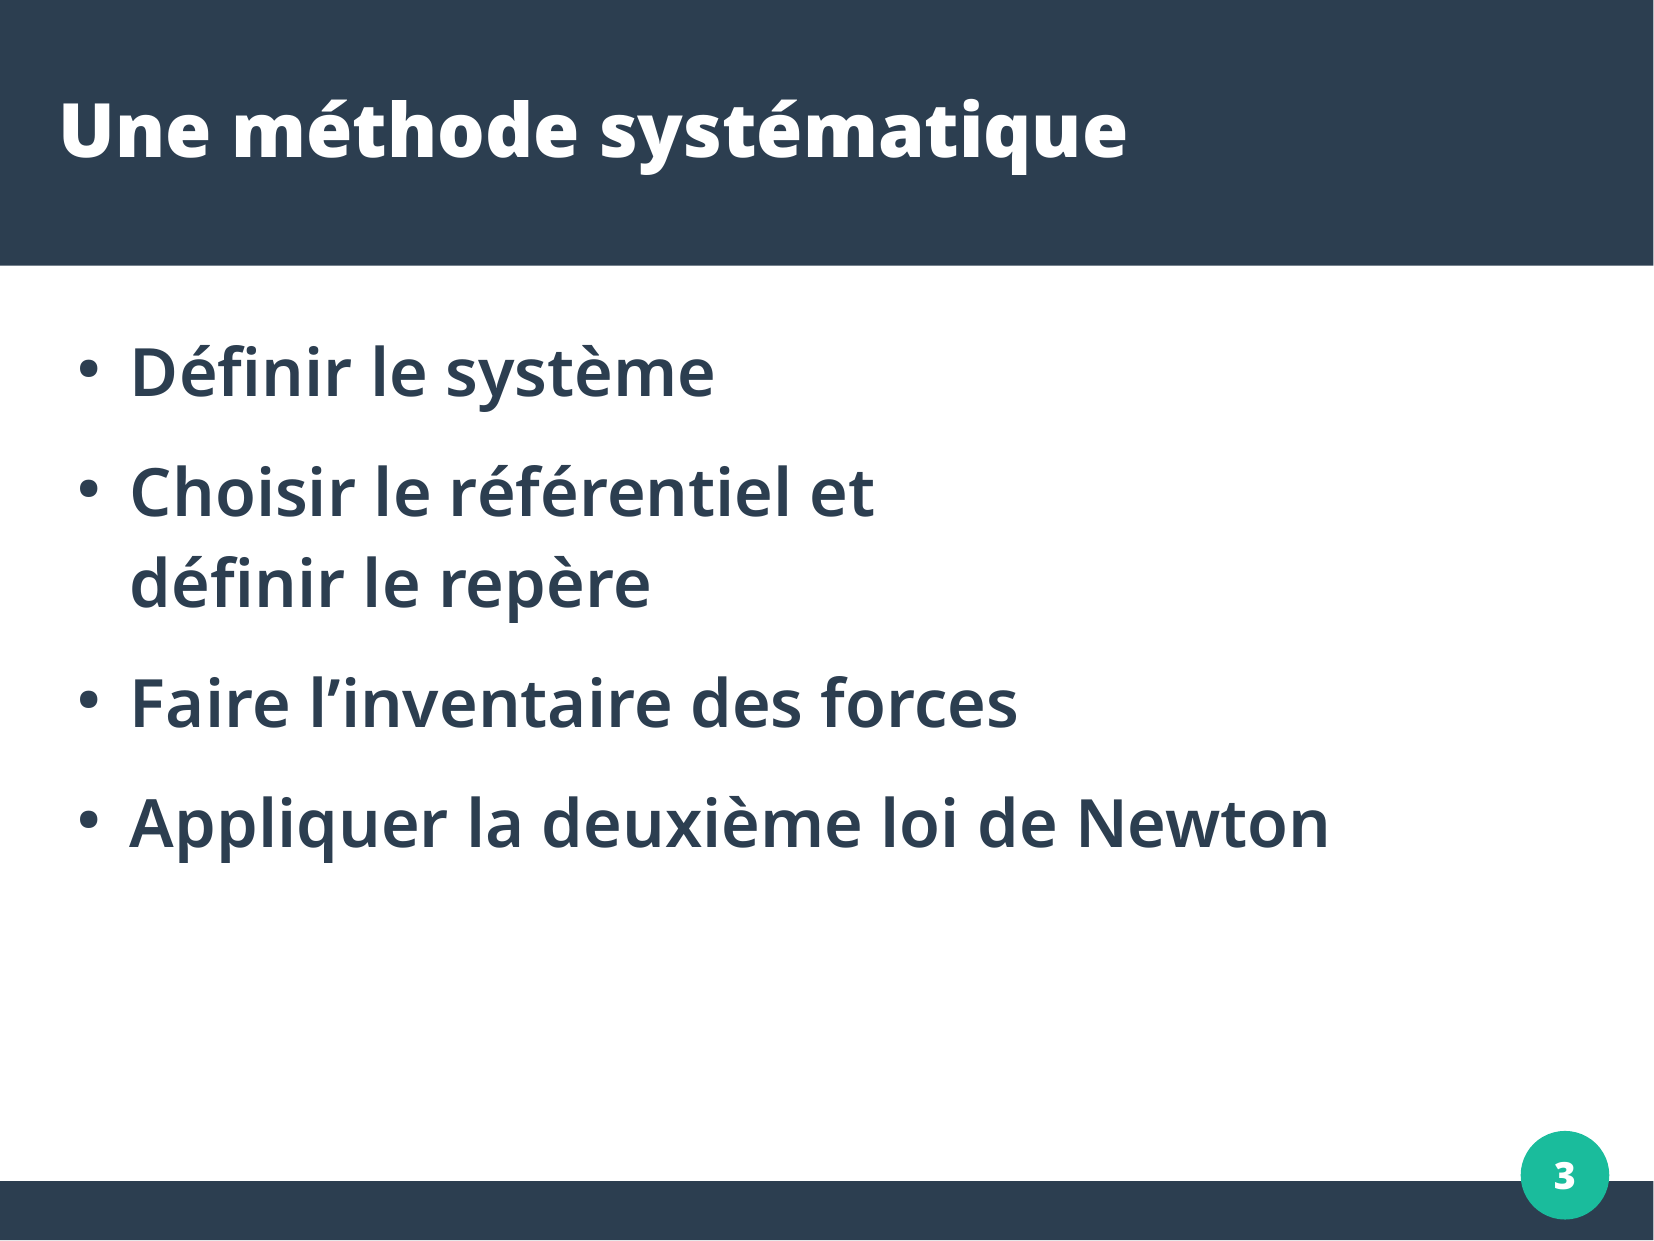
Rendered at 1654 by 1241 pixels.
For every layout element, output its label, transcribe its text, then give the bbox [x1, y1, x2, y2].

list Définir le système Choisir le référentiel et définir le repère Faire l’inventaire des forces Appliquer la deuxième loi de Newton [59, 324, 1595, 1152]
title Une méthode systématique [59, 49, 1595, 207]
